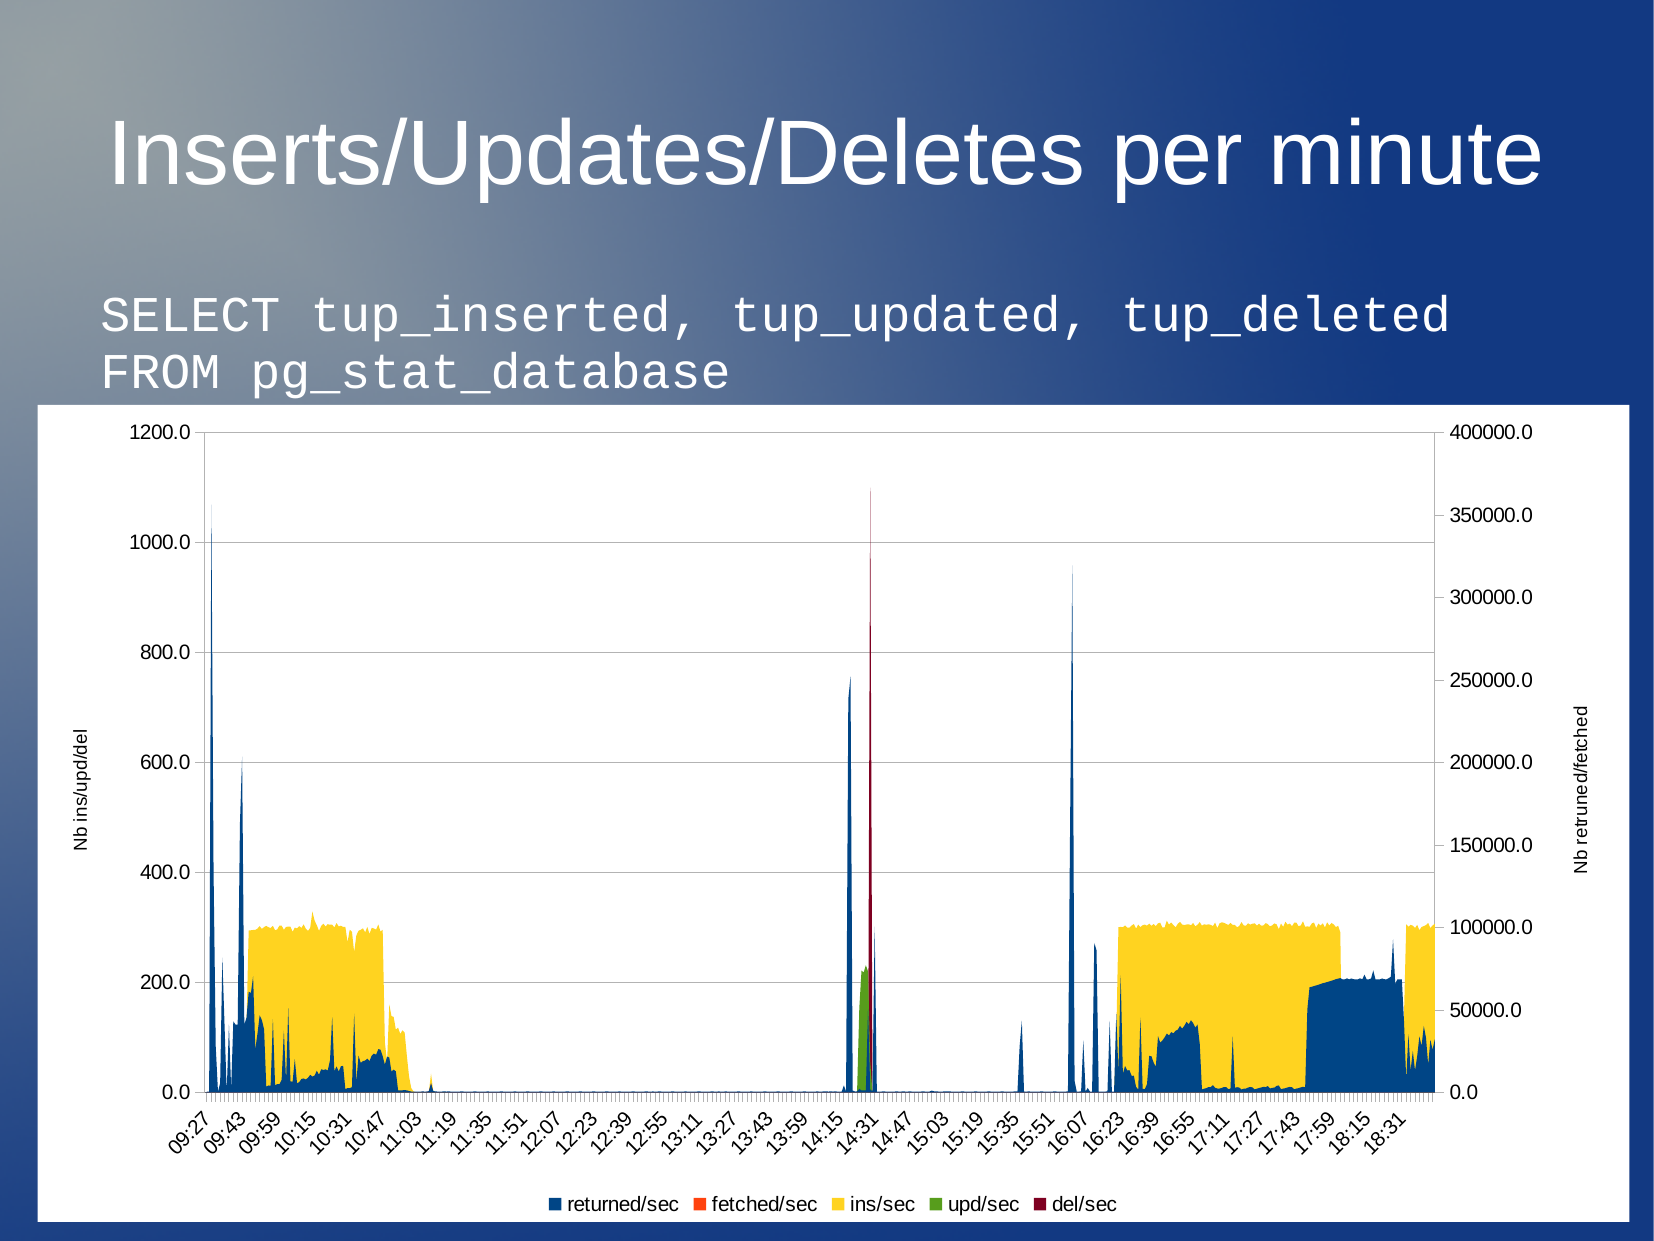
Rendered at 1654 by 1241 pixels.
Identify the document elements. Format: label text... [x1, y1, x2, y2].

chart [37, 404, 1630, 1222]
list SELECT tup_inserted, tup_updated, tup_deleted FROM pg_stat_database [82, 290, 1571, 404]
picture [0, 0, 1654, 1241]
title Inserts/Updates/Deletes per minute [82, 49, 1571, 257]
